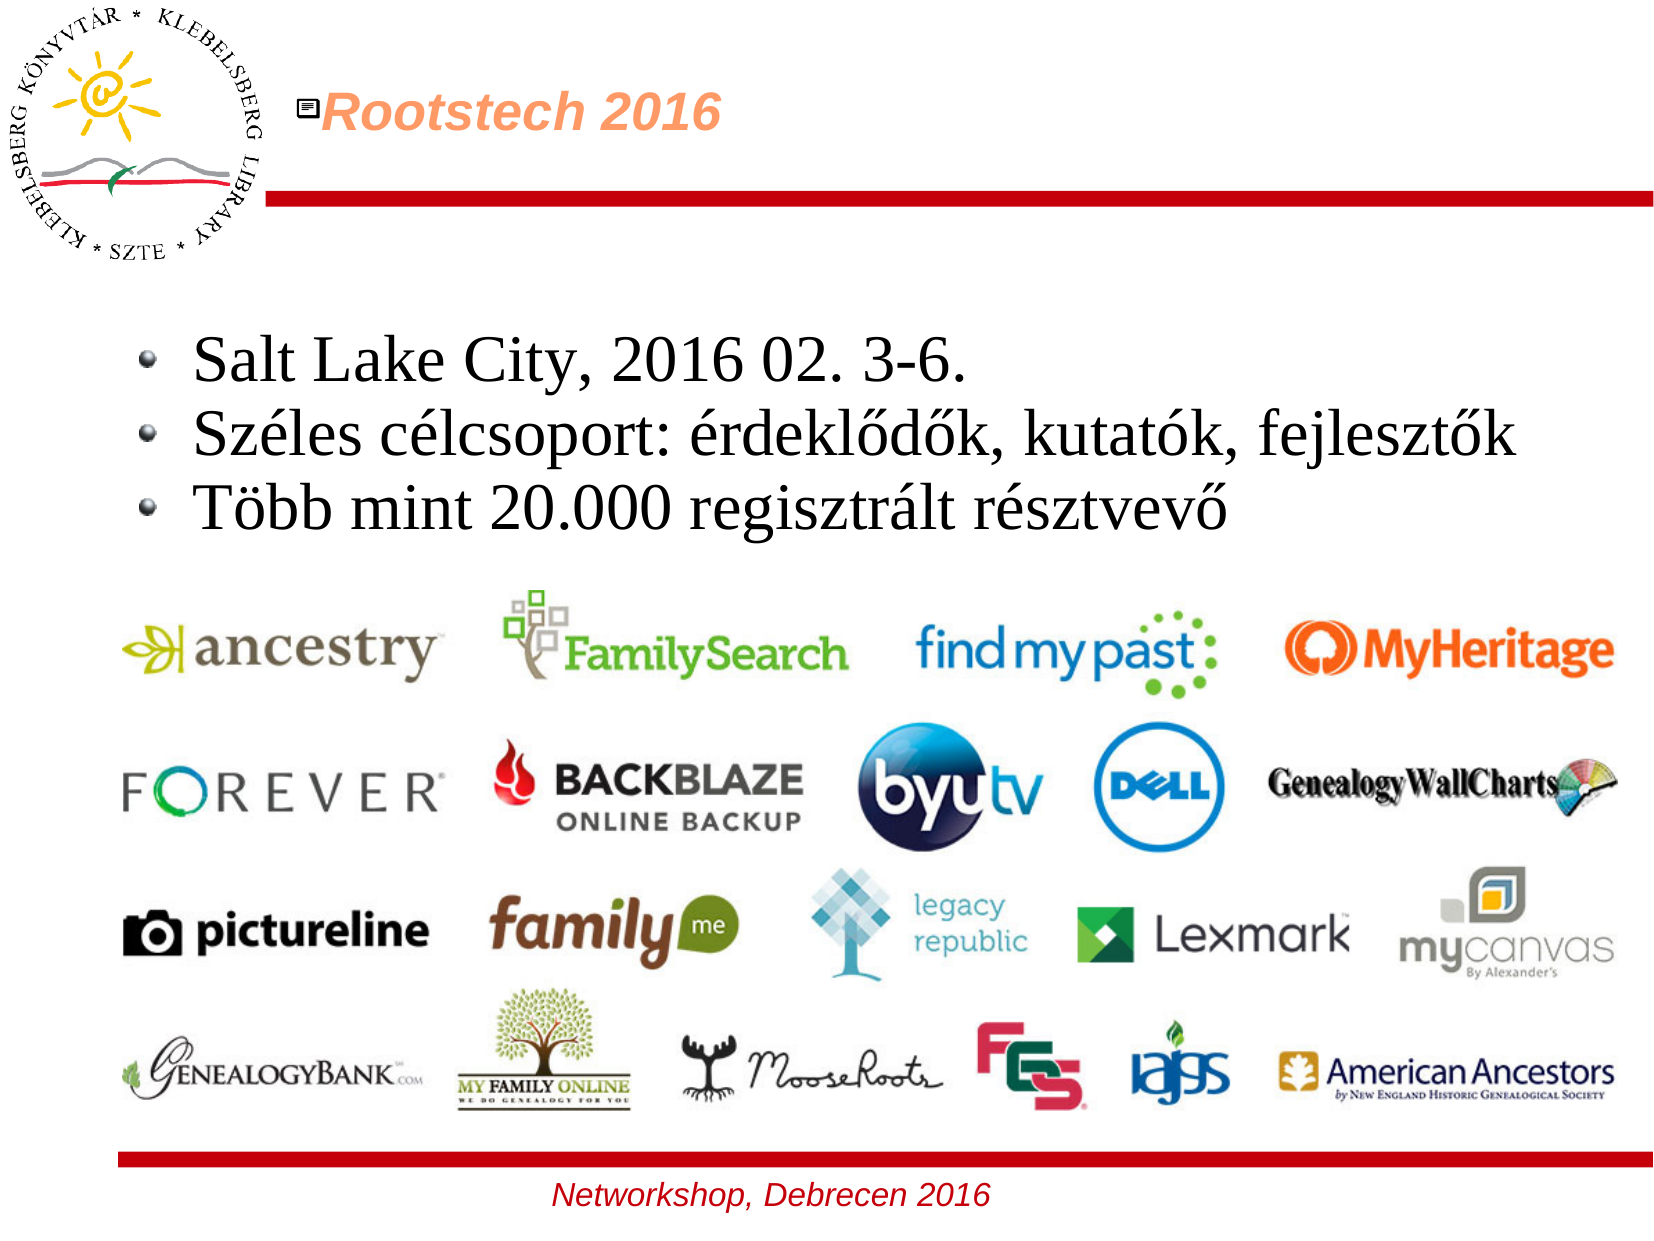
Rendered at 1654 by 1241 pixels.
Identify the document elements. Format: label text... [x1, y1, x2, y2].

title Rootstech 2016 [295, 46, 1534, 178]
picture [0, 0, 266, 267]
list Salt Lake City, 2016 02. 3-6. Széles célcsoport: érdeklődők, kutatók, fejlesztők Több mint 20.000 regisztrált résztvevő [121, 322, 1565, 545]
picture [122, 590, 1618, 1123]
